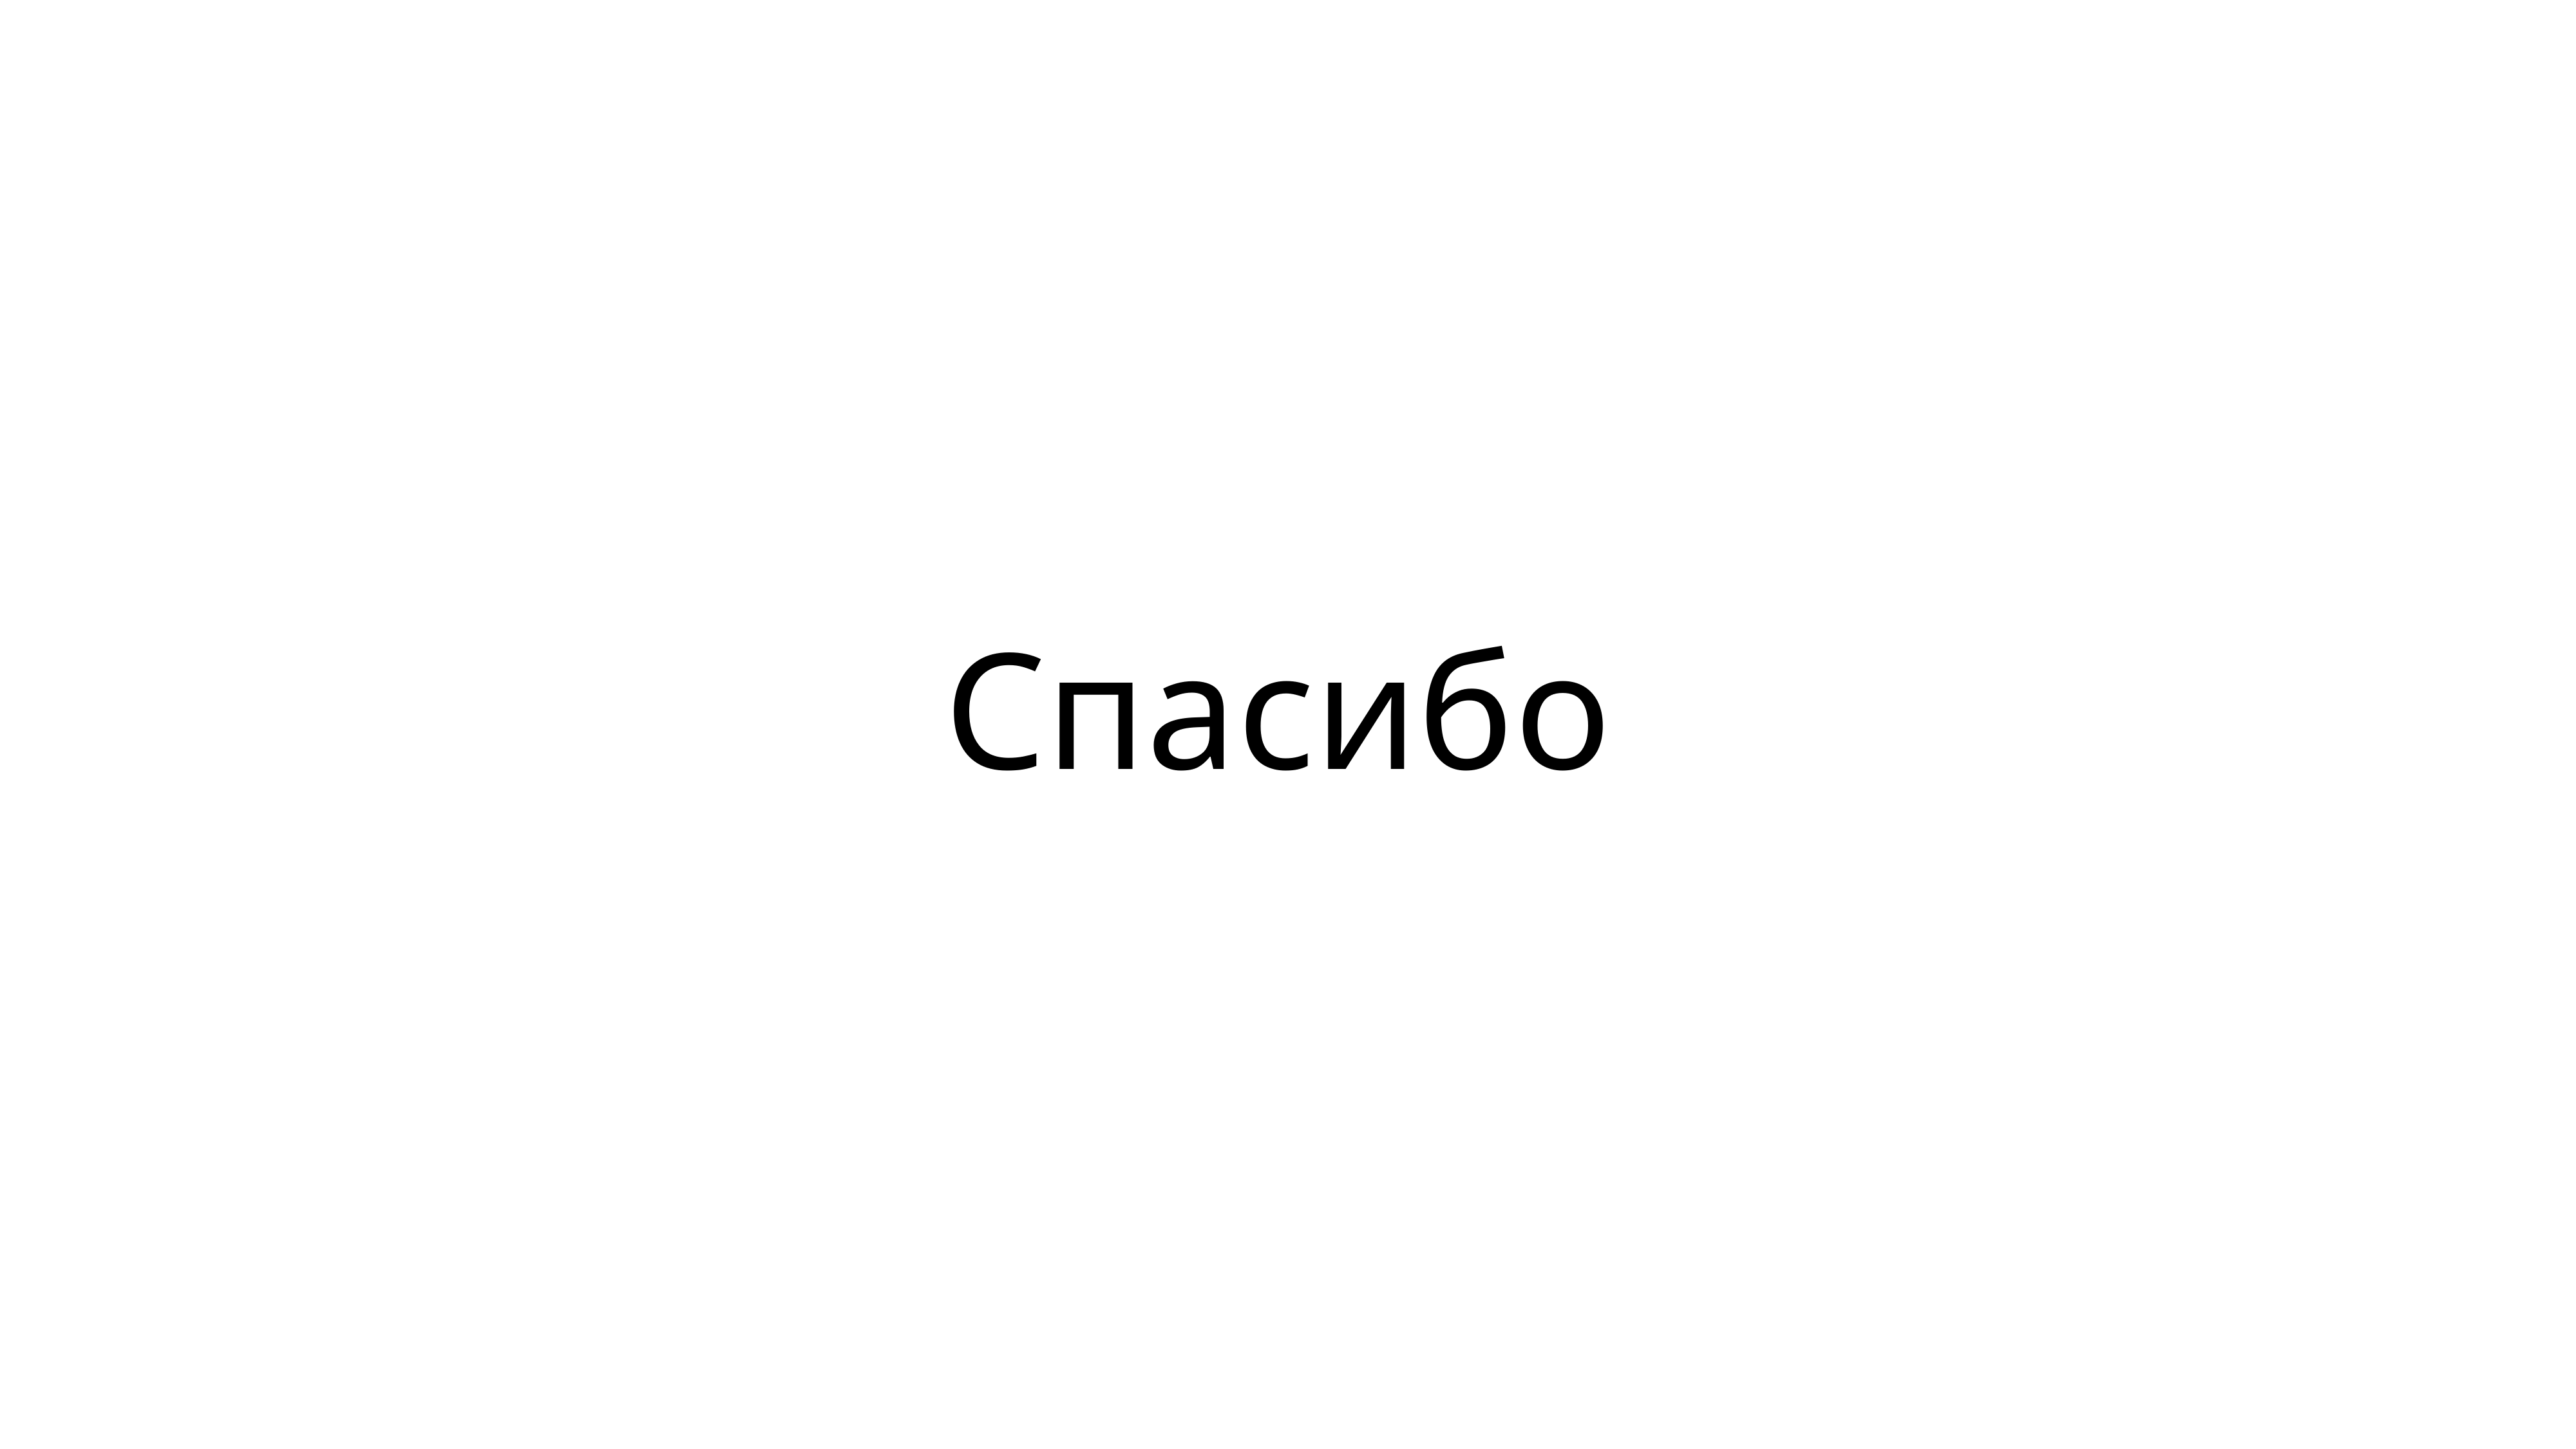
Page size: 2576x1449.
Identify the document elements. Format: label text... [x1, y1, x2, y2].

title Спасибо [310, 321, 2246, 1088]
